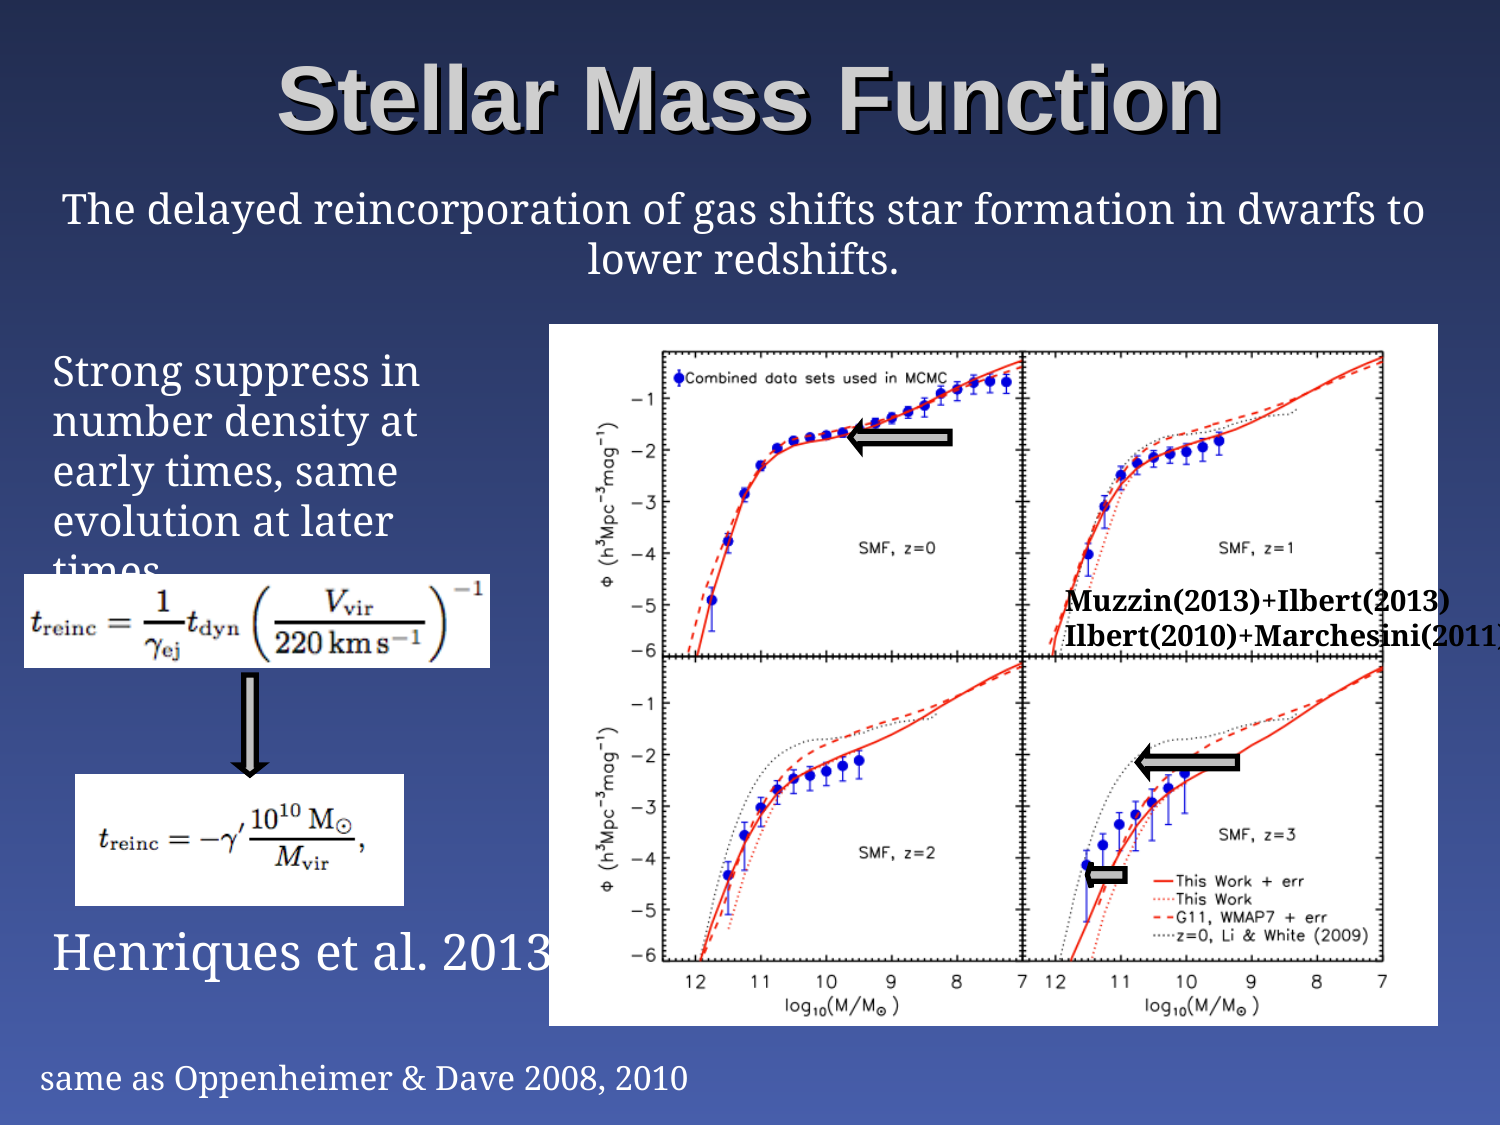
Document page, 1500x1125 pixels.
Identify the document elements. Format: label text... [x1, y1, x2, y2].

text_box [849, 424, 951, 450]
text_box Henriques et al. 2013a [37, 912, 597, 988]
picture [75, 774, 404, 906]
text_box Strong suppress in number density at early times, same evolution at later times. [37, 337, 513, 604]
title Stellar Mass Function [0, 0, 1500, 188]
text_box The delayed reincorporation of gas shifts star formation in dwarfs to lower redshifts. [37, 174, 1450, 291]
text_box [237, 674, 263, 775]
text_box Muzzin(2013)+Ilbert(2013) Ilbert(2010)+Marchesini(2011) [1049, 574, 1500, 661]
picture [24, 574, 490, 668]
picture [549, 324, 1438, 1026]
text_box same as Oppenheimer & Dave 2008, 2010 [24, 1049, 705, 1106]
text_box [1087, 862, 1125, 888]
text_box [1137, 749, 1238, 775]
